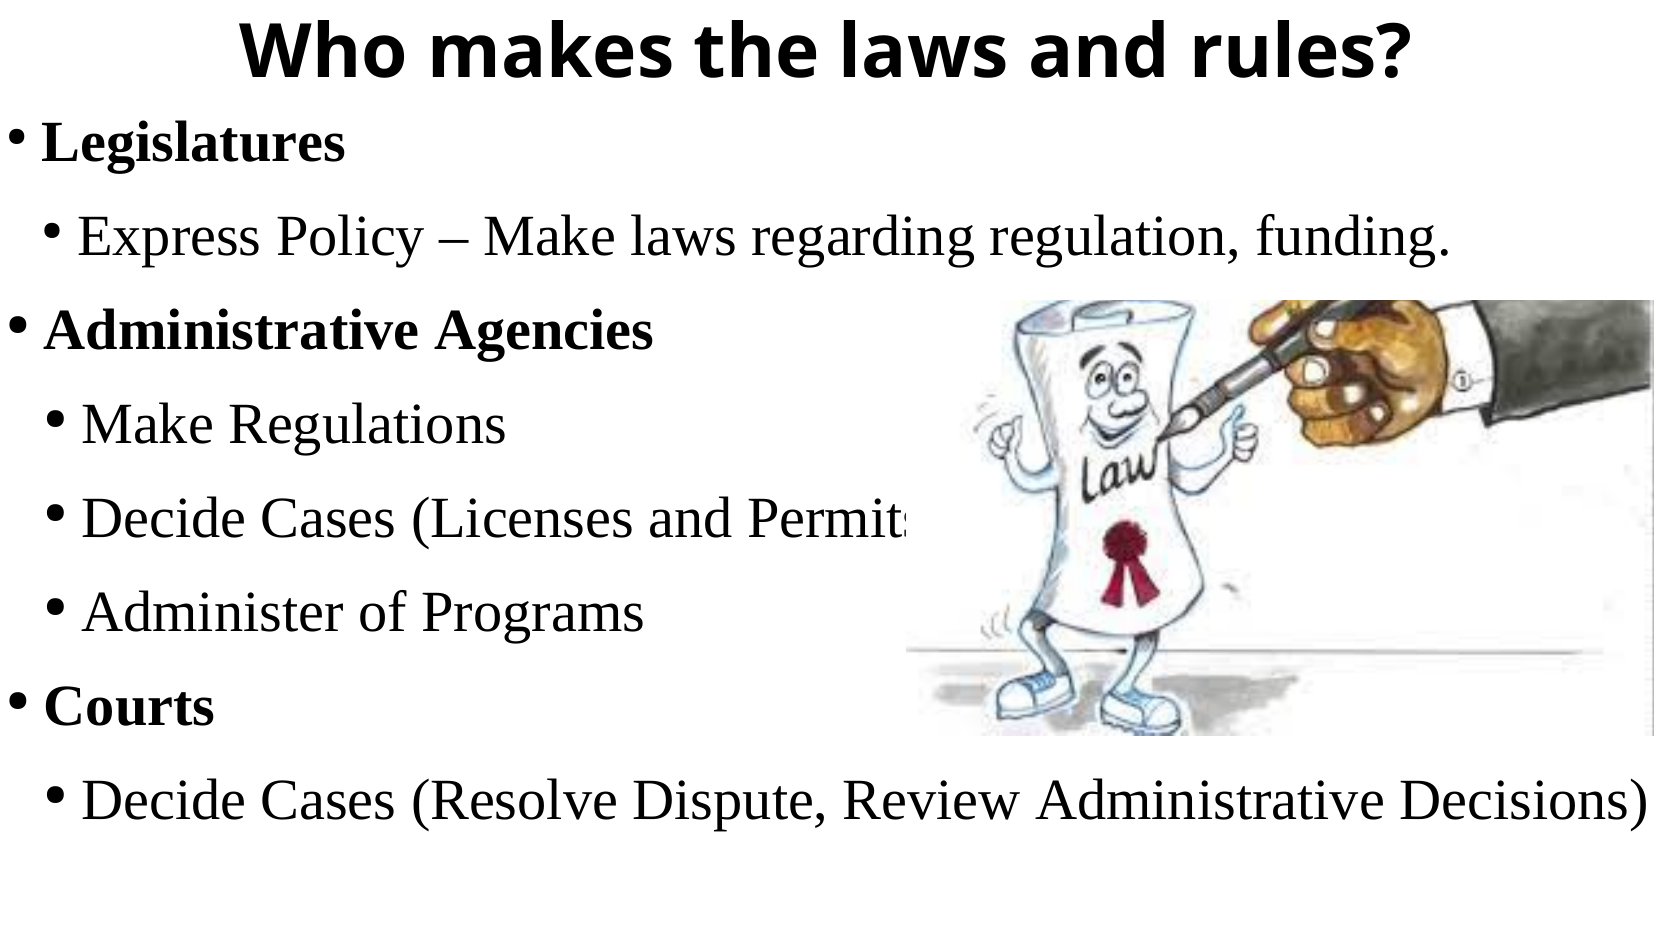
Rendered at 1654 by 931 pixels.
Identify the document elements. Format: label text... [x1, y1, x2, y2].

picture [905, 300, 1654, 736]
text_box Legislatures Express Policy – Make laws regarding regulation, funding. Administrative Agencies Make Regulations Decide Cases (Licenses and Permits) Administer of Programs Courts Decide Cases (Resolve Dispute, Review Administrative Decisions) [0, 96, 1654, 867]
title Who makes the laws and rules? [0, 0, 1654, 96]
